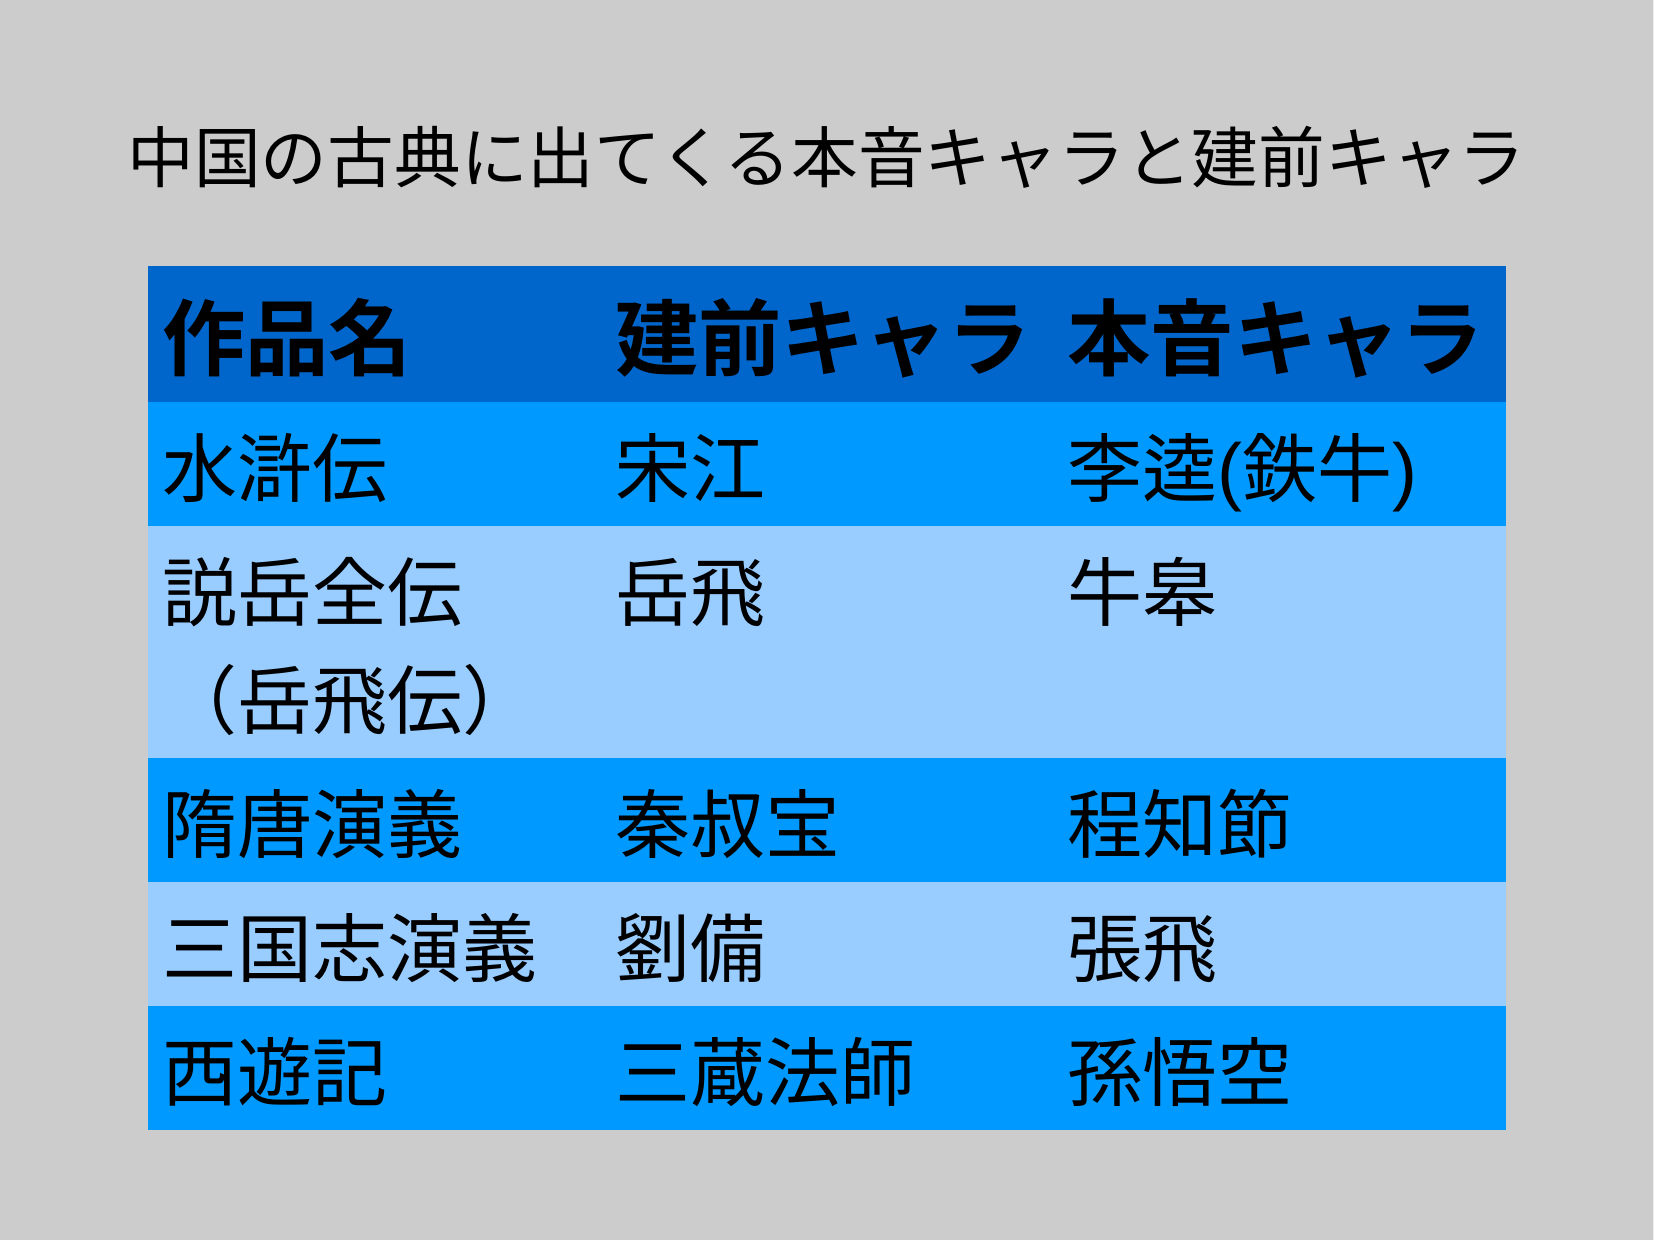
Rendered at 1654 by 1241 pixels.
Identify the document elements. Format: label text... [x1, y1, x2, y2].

table_cell 程知節 [1053, 758, 1506, 882]
table_cell 説岳全伝 （岳飛伝） [148, 526, 600, 758]
table_cell 岳飛 [600, 526, 1053, 758]
table_header 作品名 [148, 266, 600, 402]
table_header 本音キャラ [1053, 266, 1506, 402]
table_cell 三蔵法師 [600, 1006, 1053, 1130]
table_cell 張飛 [1053, 882, 1506, 1006]
table_cell 西遊記 [148, 1006, 600, 1130]
table_cell 三国志演義 [148, 882, 600, 1006]
table_cell 牛皋 [1053, 526, 1506, 758]
table_header 建前キャラ [600, 266, 1053, 402]
table_cell 宋江 [600, 402, 1053, 526]
title 中国の古典に出てくる本音キャラと建前キャラ [82, 49, 1571, 257]
table_cell 隋唐演義 [148, 758, 600, 882]
table_cell 劉備 [600, 882, 1053, 1006]
table_cell 水滸伝 [148, 402, 600, 526]
table_cell 李逵(鉄牛) [1053, 402, 1506, 526]
table_cell 孫悟空 [1053, 1006, 1506, 1130]
table_cell 秦叔宝 [600, 758, 1053, 882]
